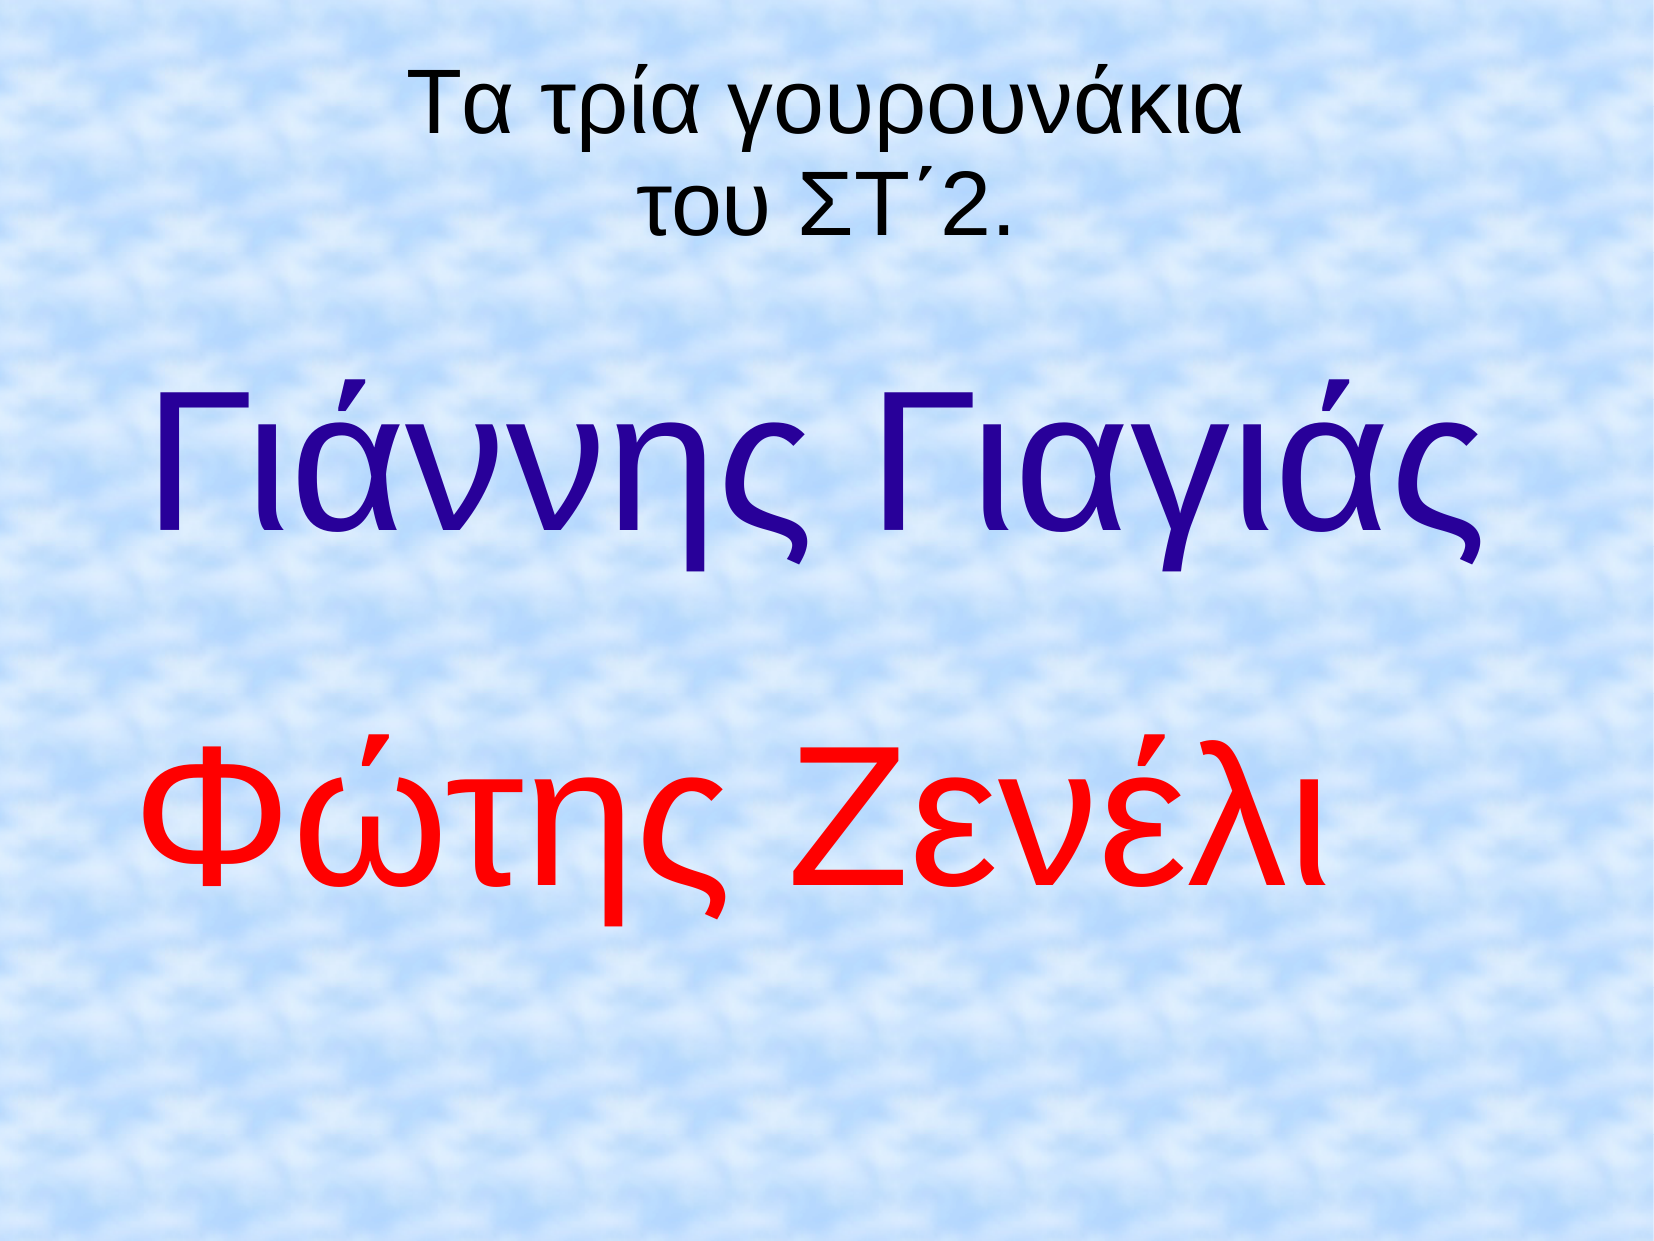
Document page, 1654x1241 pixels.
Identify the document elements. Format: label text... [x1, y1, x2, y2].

text_box Φώτης Ζενέλι [118, 696, 1349, 936]
text_box Γιάννης Γιαγιάς [129, 342, 1504, 581]
picture [0, 0, 1654, 1241]
title Tα τρία γουρουνάκια του ΣΤ΄2. [82, 49, 1571, 257]
